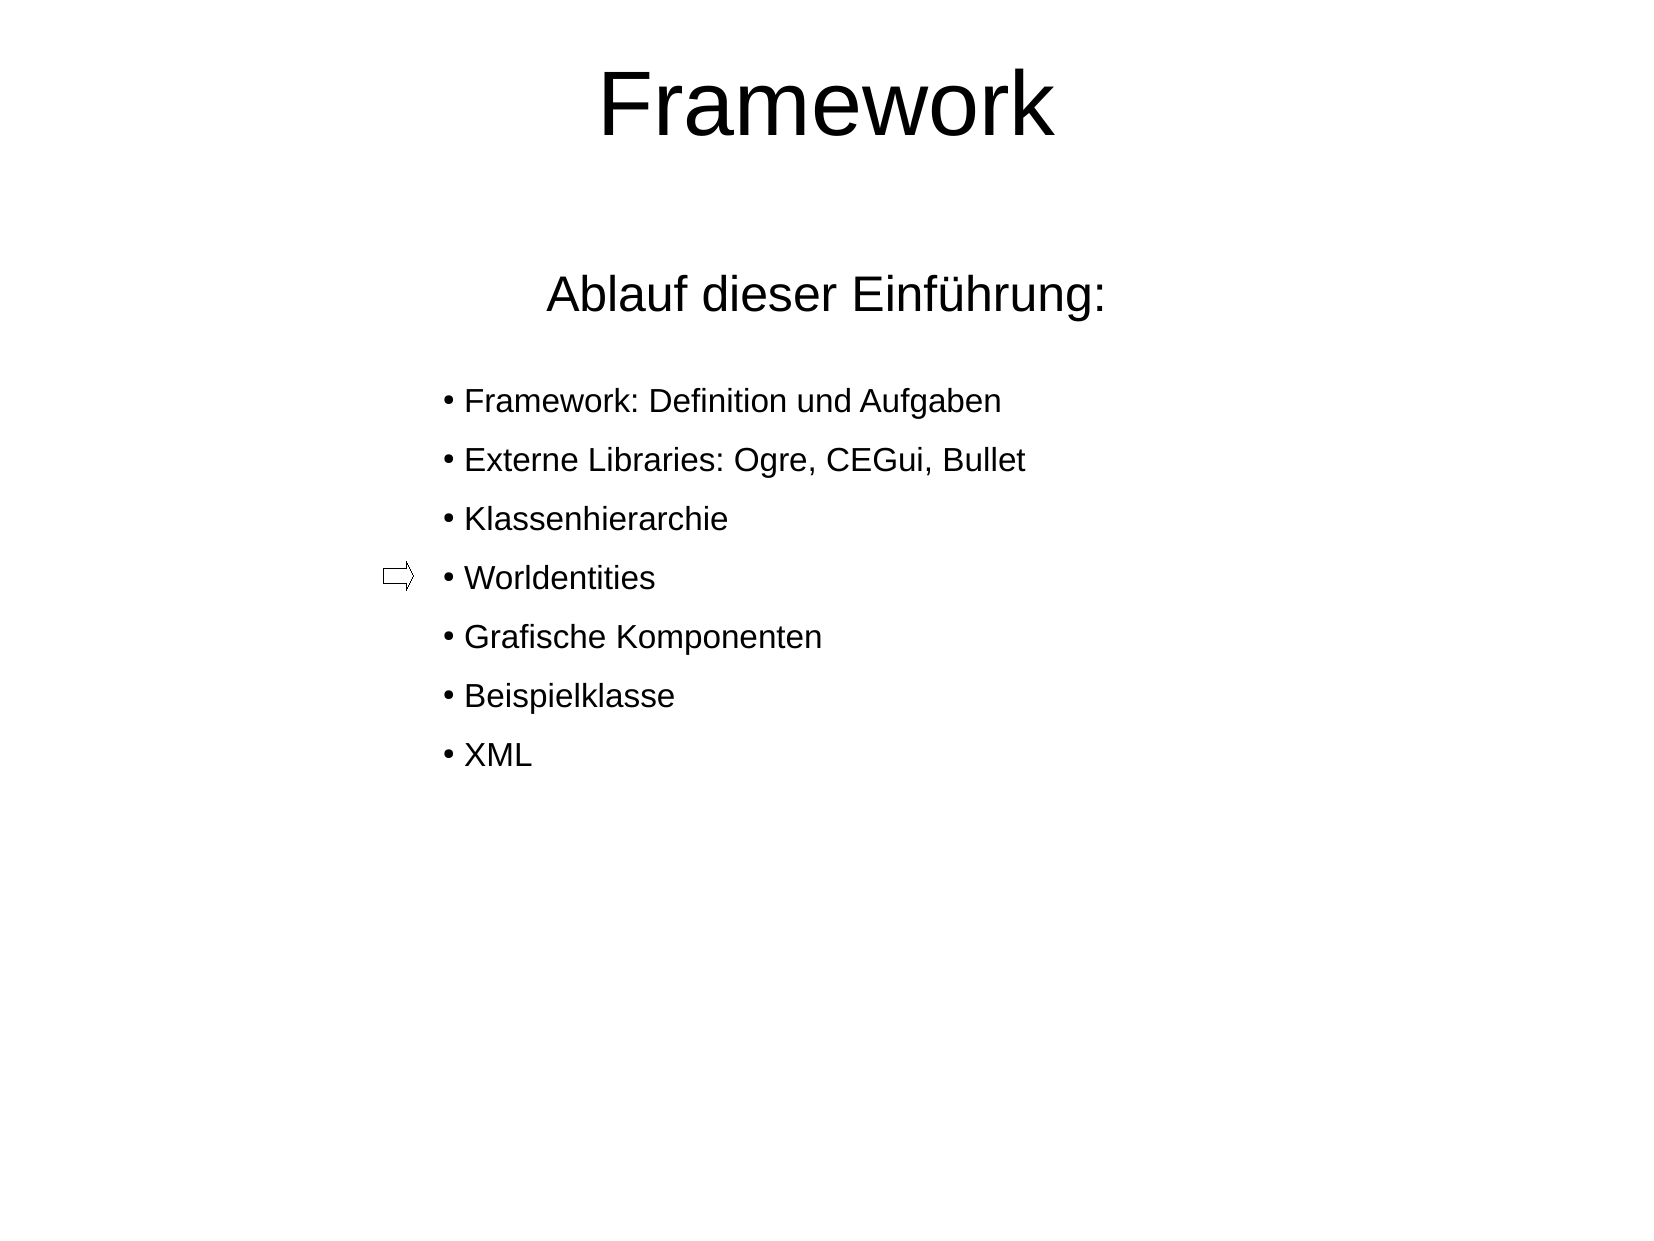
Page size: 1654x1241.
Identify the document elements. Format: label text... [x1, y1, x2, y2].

text_box [383, 561, 414, 591]
subtitle Framework: Definition und Aufgaben Externe Libraries: Ogre, CEGui, Bullet Klassenhierarchie Worldentities Grafische Komponenten Beispielklasse XML [442, 354, 1182, 953]
title Framework [82, 0, 1571, 208]
text_box Ablauf dieser Einführung: [82, 265, 1571, 325]
